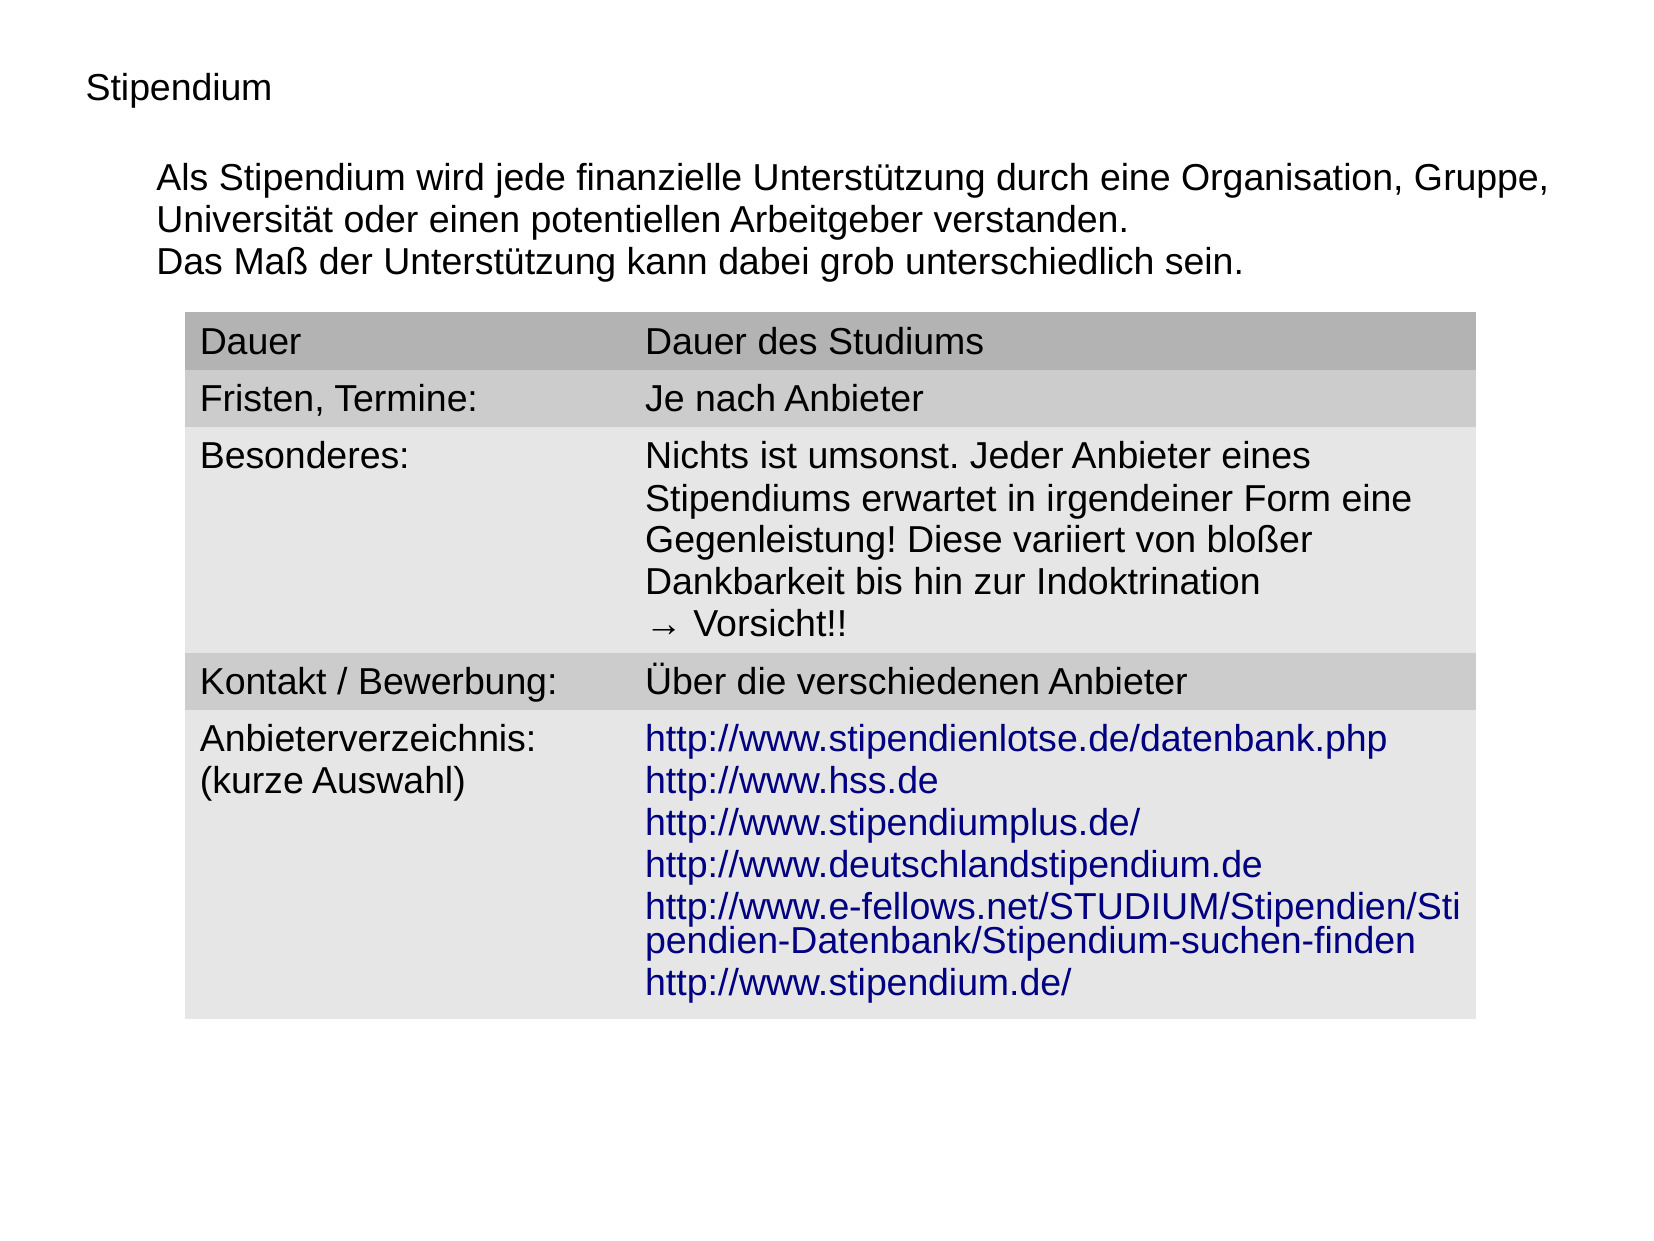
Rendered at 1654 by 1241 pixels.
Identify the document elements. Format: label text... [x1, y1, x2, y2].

table_cell Anbieterverzeichnis: (kurze Auswahl) [185, 710, 630, 1019]
table_cell Kontakt / Bewerbung: [185, 653, 630, 710]
table_cell Über die verschiedenen Anbieter [630, 653, 1476, 710]
text_box Als Stipendium wird jede finanzielle Unterstützung durch eine Organisation, Gruppe, Universität oder einen potentiellen Arbeitgeber verstanden. Das Maß der Unterstützung kann dabei grob unterschiedlich sein. [141, 149, 1571, 291]
table_cell Fristen, Termine: [185, 370, 630, 427]
text_box Stipendium [70, 59, 686, 116]
table_cell Besonderes: [185, 427, 630, 653]
table_cell Nichts ist umsonst. Jeder Anbieter eines Stipendiums erwartet in irgendeiner Form eine Gegenleistung! Diese variiert von bloßer Dankbarkeit bis hin zur Indoktrination → Vorsicht!! [630, 427, 1476, 653]
table_header Dauer des Studiums [630, 312, 1476, 370]
table_header Dauer [185, 312, 630, 370]
table_cell Je nach Anbieter [630, 370, 1476, 427]
table_cell http://www.stipendienlotse.de/datenbank.php http://www.hss.de http://www.stipendiumplus.de/ http://www.deutschlandstipendium.de http://www.e-fellows.net/STUDIUM/Stipendien/Stipendien-Datenbank/Stipendium-suchen-finden http://www.stipendium.de/ [630, 710, 1476, 1019]
